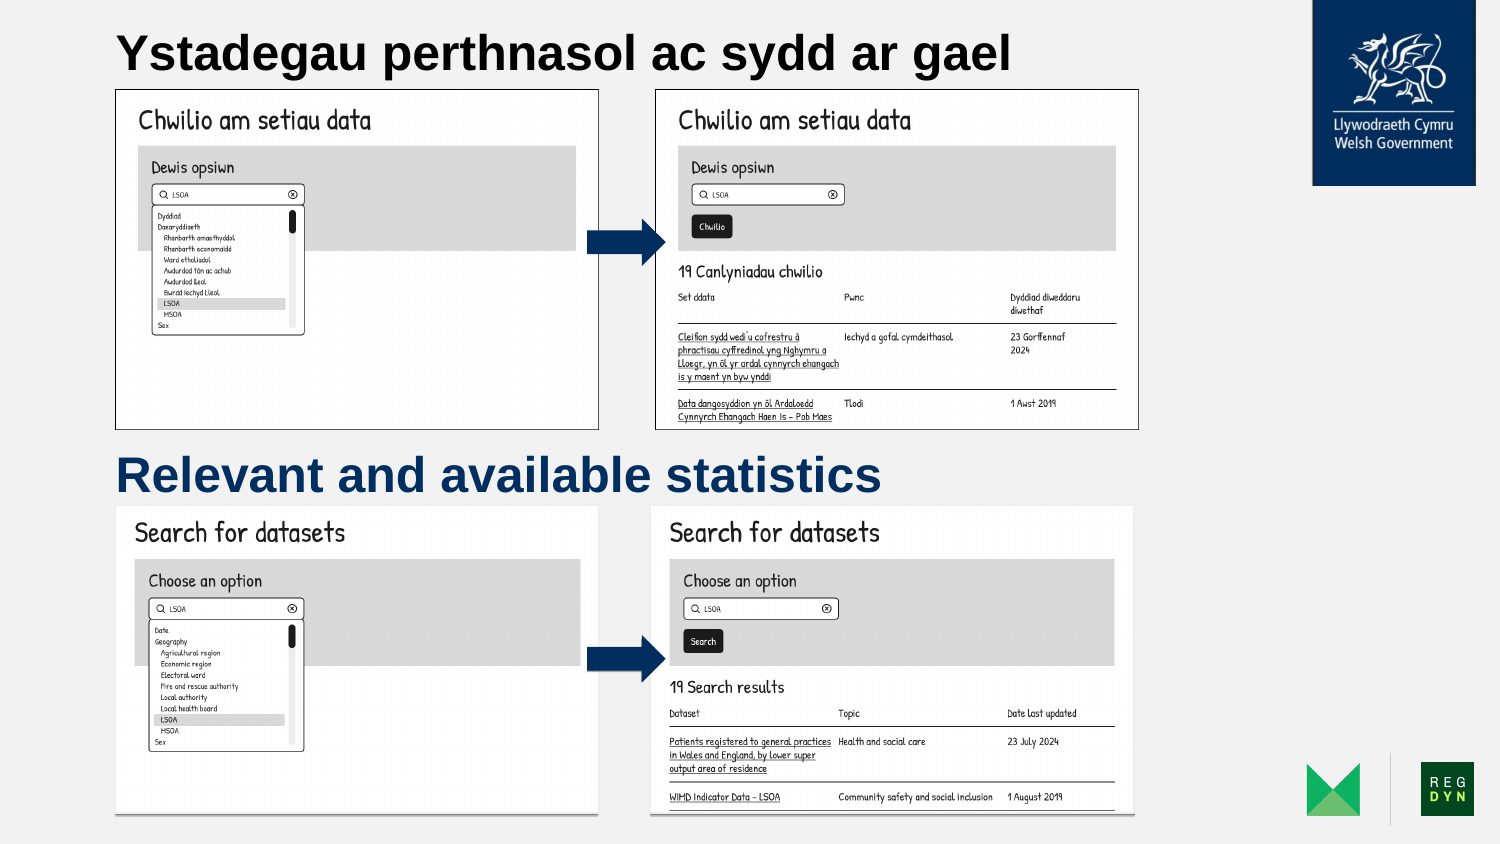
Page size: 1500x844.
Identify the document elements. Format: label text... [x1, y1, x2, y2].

picture [115, 146, 599, 430]
title Ystadegau perthnasol ac sydd ar gael [115, 20, 1250, 146]
text_box [587, 635, 666, 683]
picture [650, 568, 1134, 813]
picture [655, 146, 1139, 430]
picture [115, 568, 599, 813]
title Relevant and available statistics [115, 442, 1250, 568]
text_box [587, 218, 666, 266]
